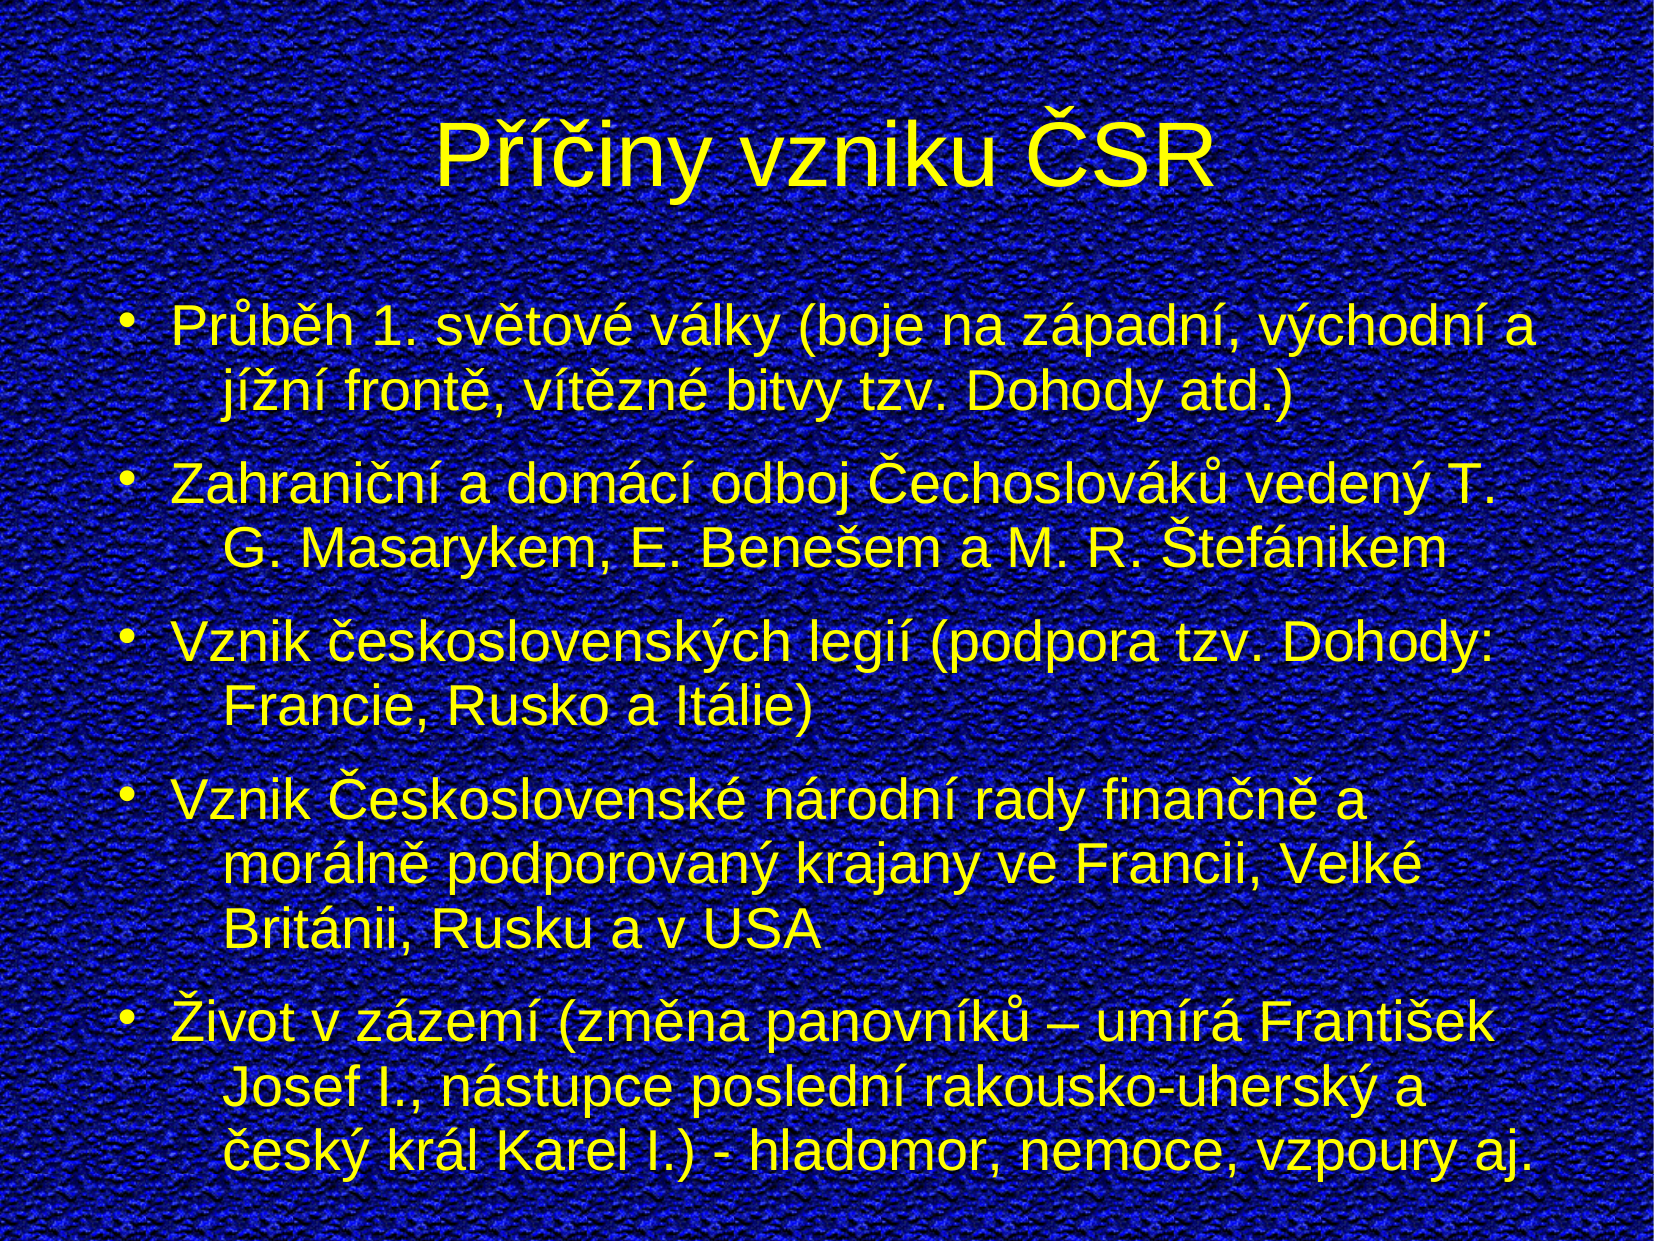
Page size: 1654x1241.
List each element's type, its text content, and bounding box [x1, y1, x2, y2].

title Příčiny vzniku ČSR [82, 49, 1571, 257]
list Průběh 1. světové války (boje na západní, východní a jížní frontě, vítězné bitvy tzv. Dohody atd.) Zahraniční a domácí odboj Čechoslováků vedený T. G. Masarykem, E. Benešem a M. R. Štefánikem Vznik československých legií (podpora tzv. Dohody: Francie, Rusko a Itálie) Vznik Československé národní rady finančně a morálně podporovaný krajany ve Francii, Velké Británii, Rusku a v USA Život v zázemí (změna panovníků – umírá František Josef I., nástupce poslední rakousko-uherský a český král Karel I.) - hladomor, nemoce, vzpoury aj. [82, 290, 1571, 1186]
